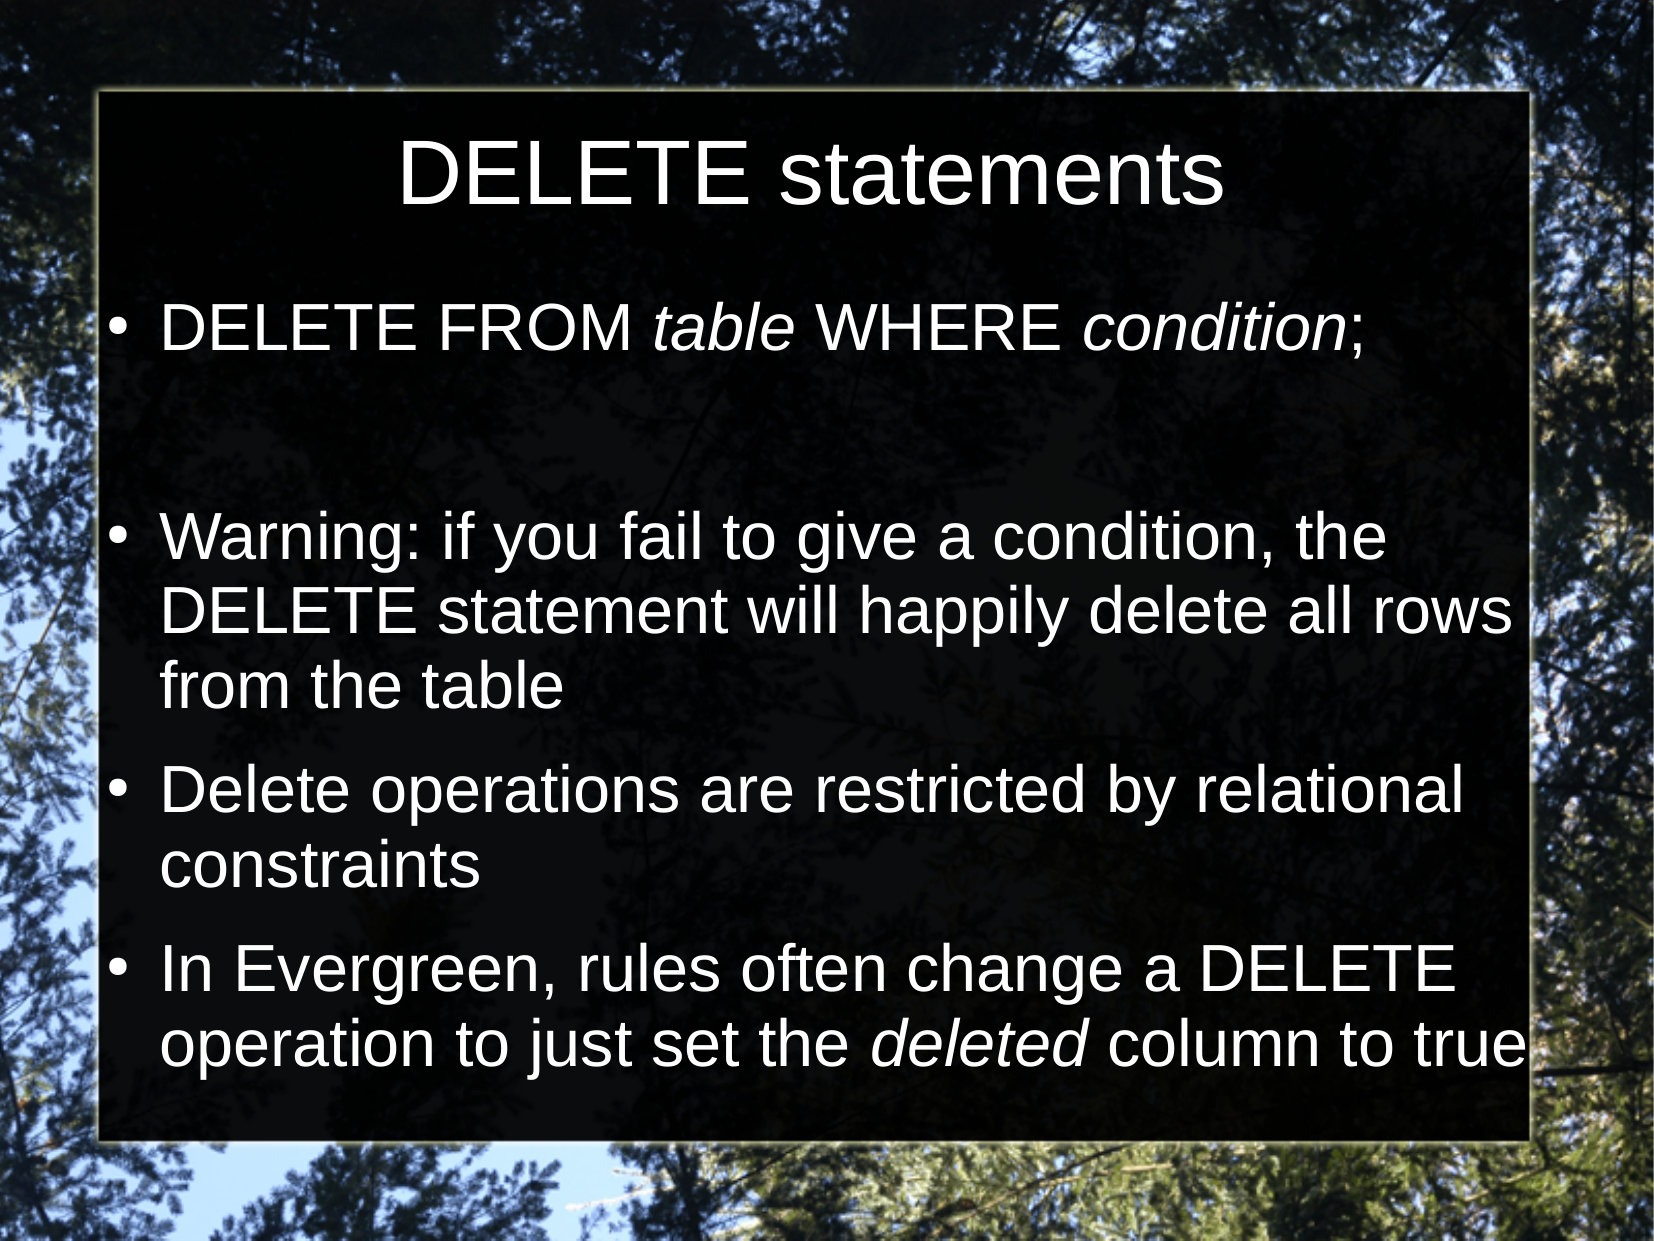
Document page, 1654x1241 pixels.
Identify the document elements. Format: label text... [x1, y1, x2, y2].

title DELETE statements [88, 88, 1536, 257]
picture [0, 0, 1654, 1241]
list DELETE FROM table WHERE condition; Warning: if you fail to give a condition, the DELETE statement will happily delete all rows from the table Delete operations are restricted by relational constraints In Evergreen, rules often change a DELETE operation to just set the deleted column to true [88, 290, 1536, 1094]
